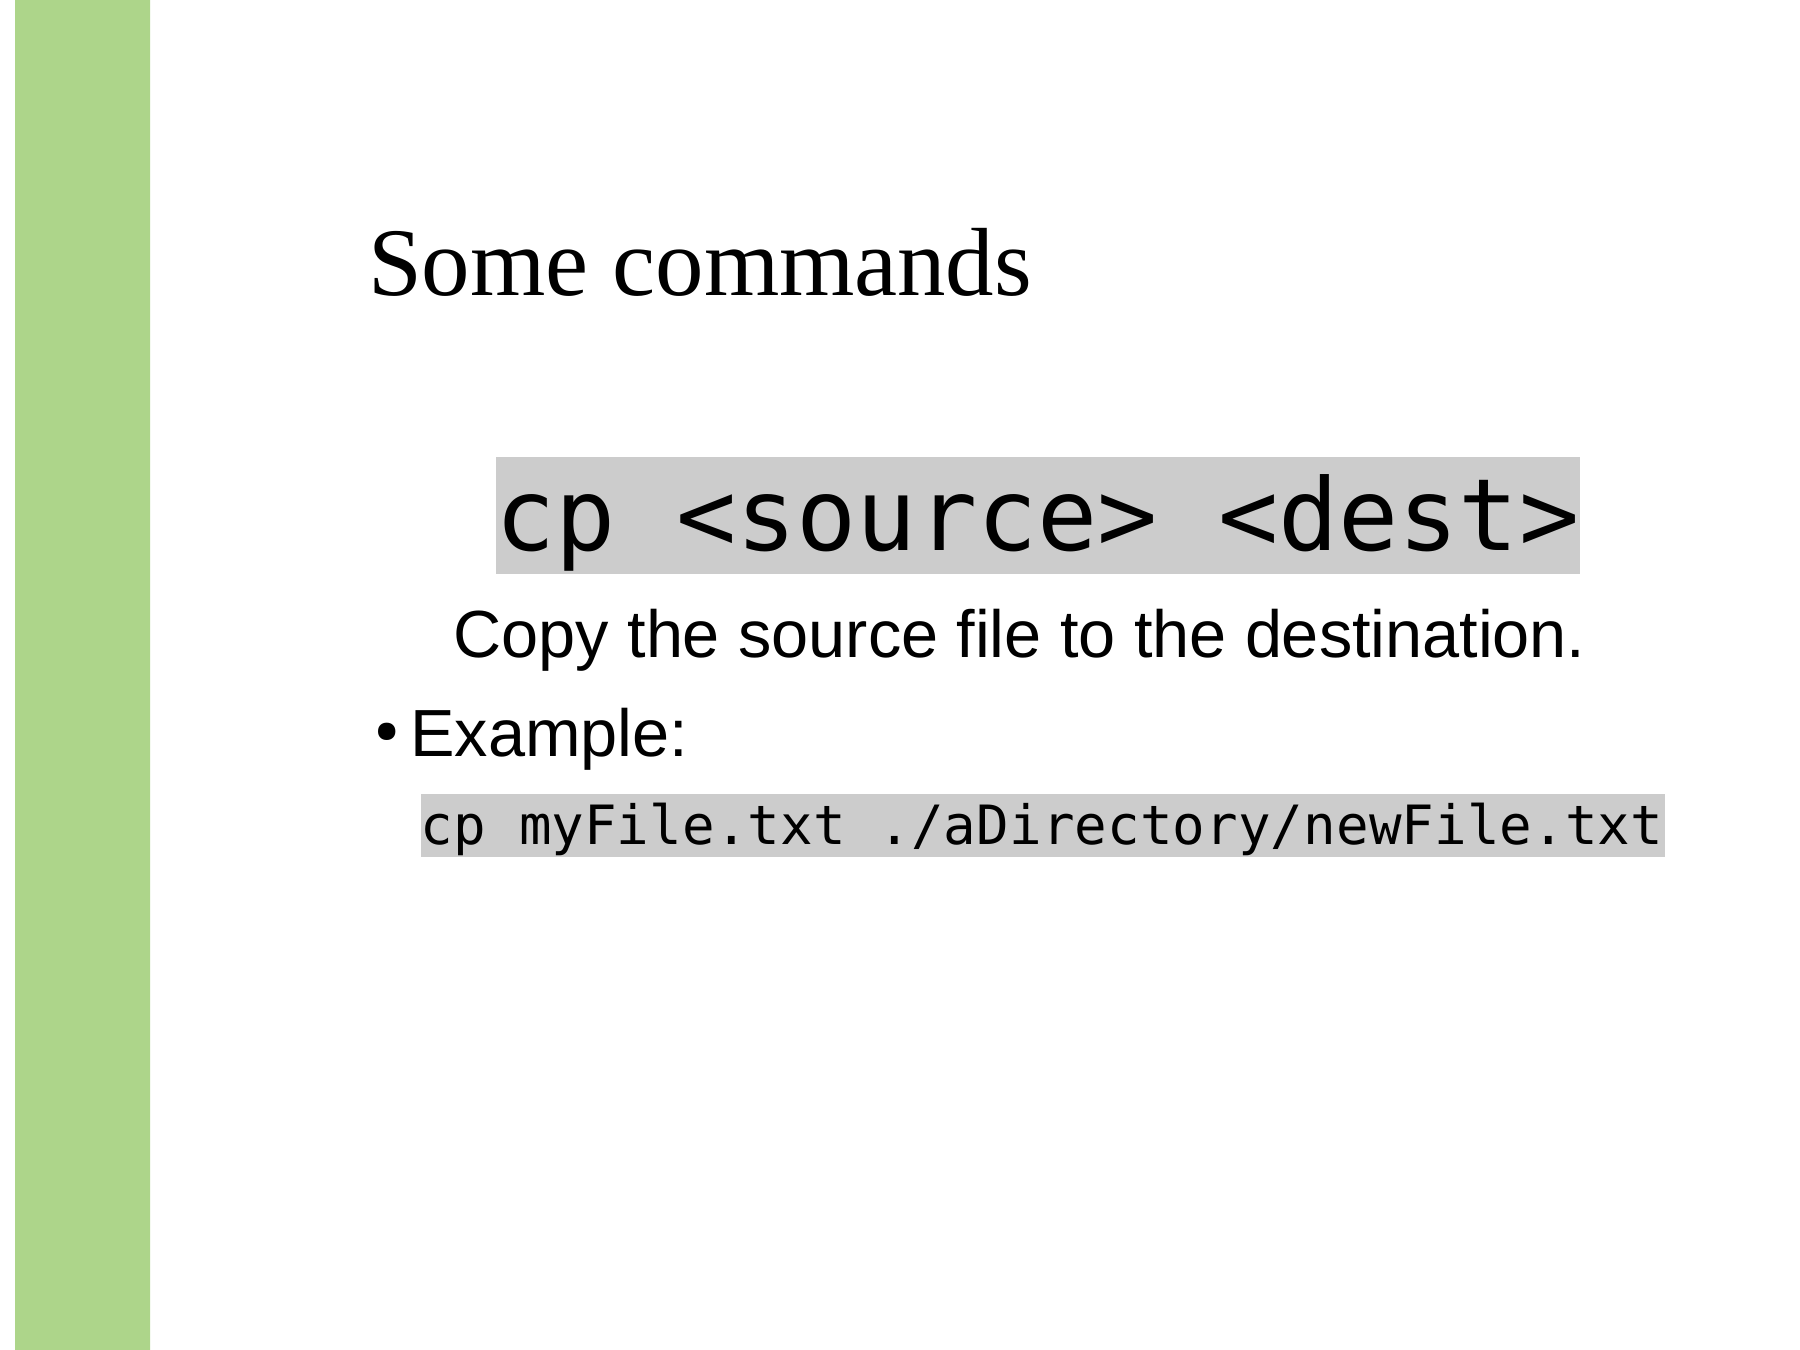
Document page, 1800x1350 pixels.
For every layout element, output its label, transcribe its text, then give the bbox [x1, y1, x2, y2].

subtitle Some commands [368, 101, 1531, 424]
text_box cp <source> <dest> Copy the source file to the destination. Example: cp myFile.txt ./aDirectory/newFile.txt [360, 449, 1681, 1277]
